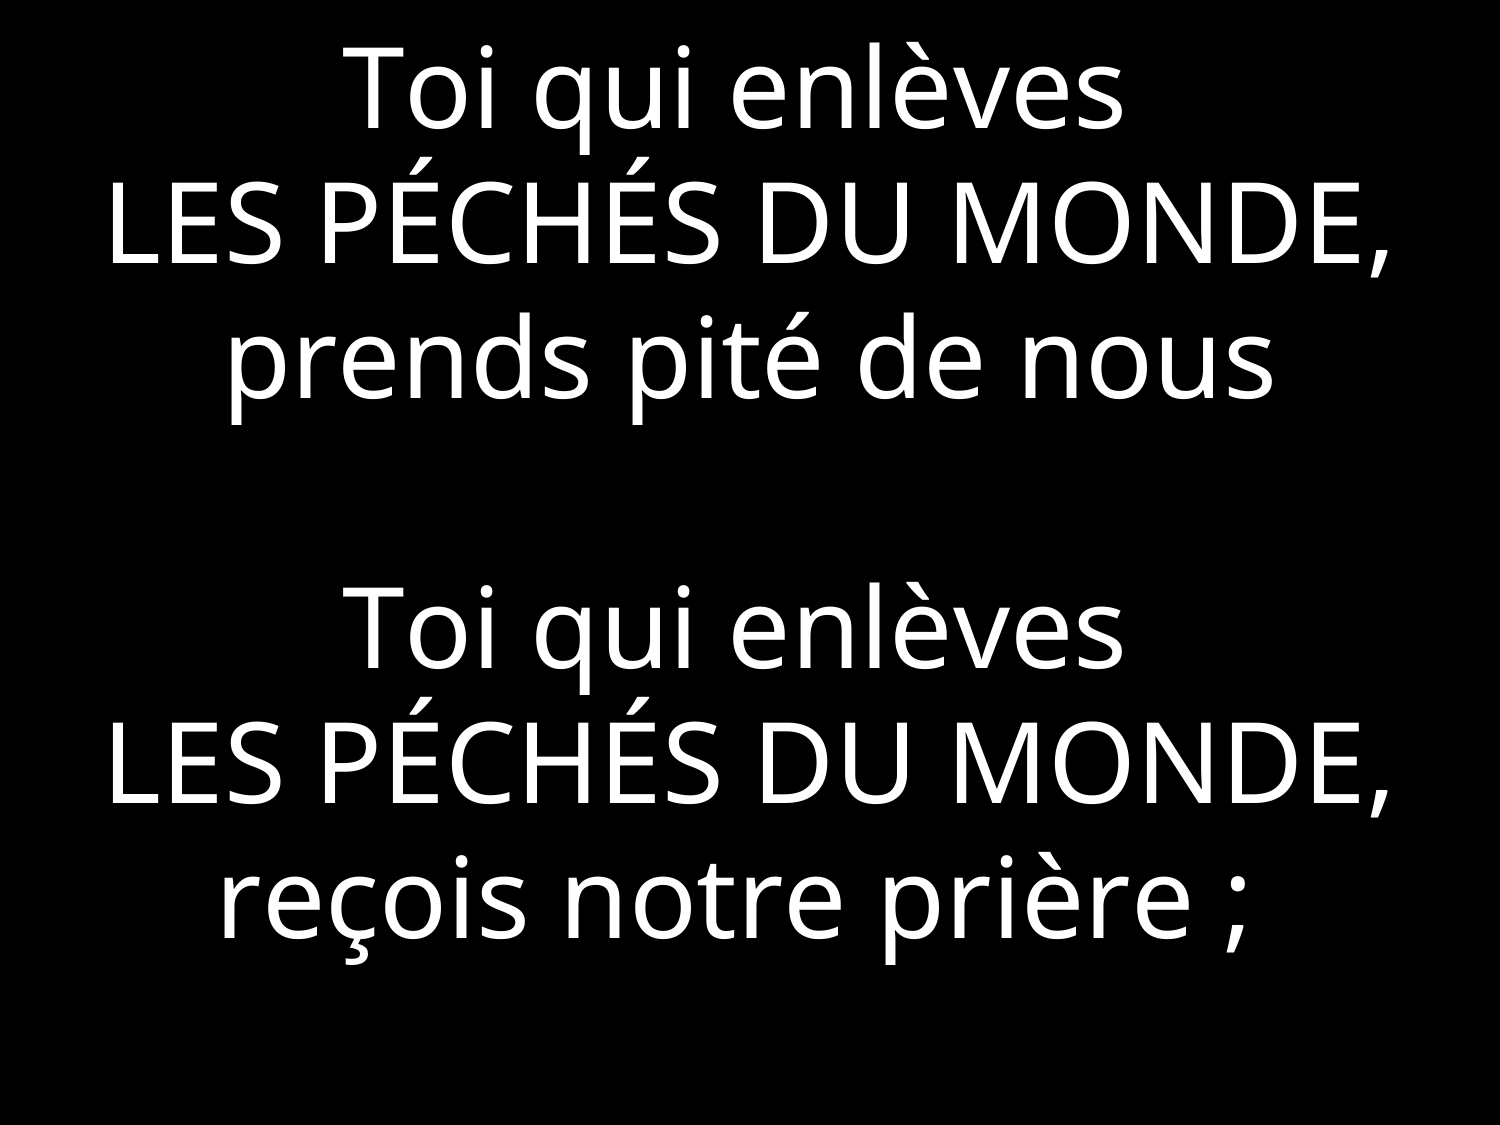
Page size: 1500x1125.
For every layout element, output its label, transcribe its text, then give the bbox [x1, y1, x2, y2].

title Toi qui enlèves LES PÉCHÉS DU MONDE, prends pité de nous Toi qui enlèves LES PÉCHÉS DU MONDE, reçois notre prière ; [35, 361, 1465, 886]
